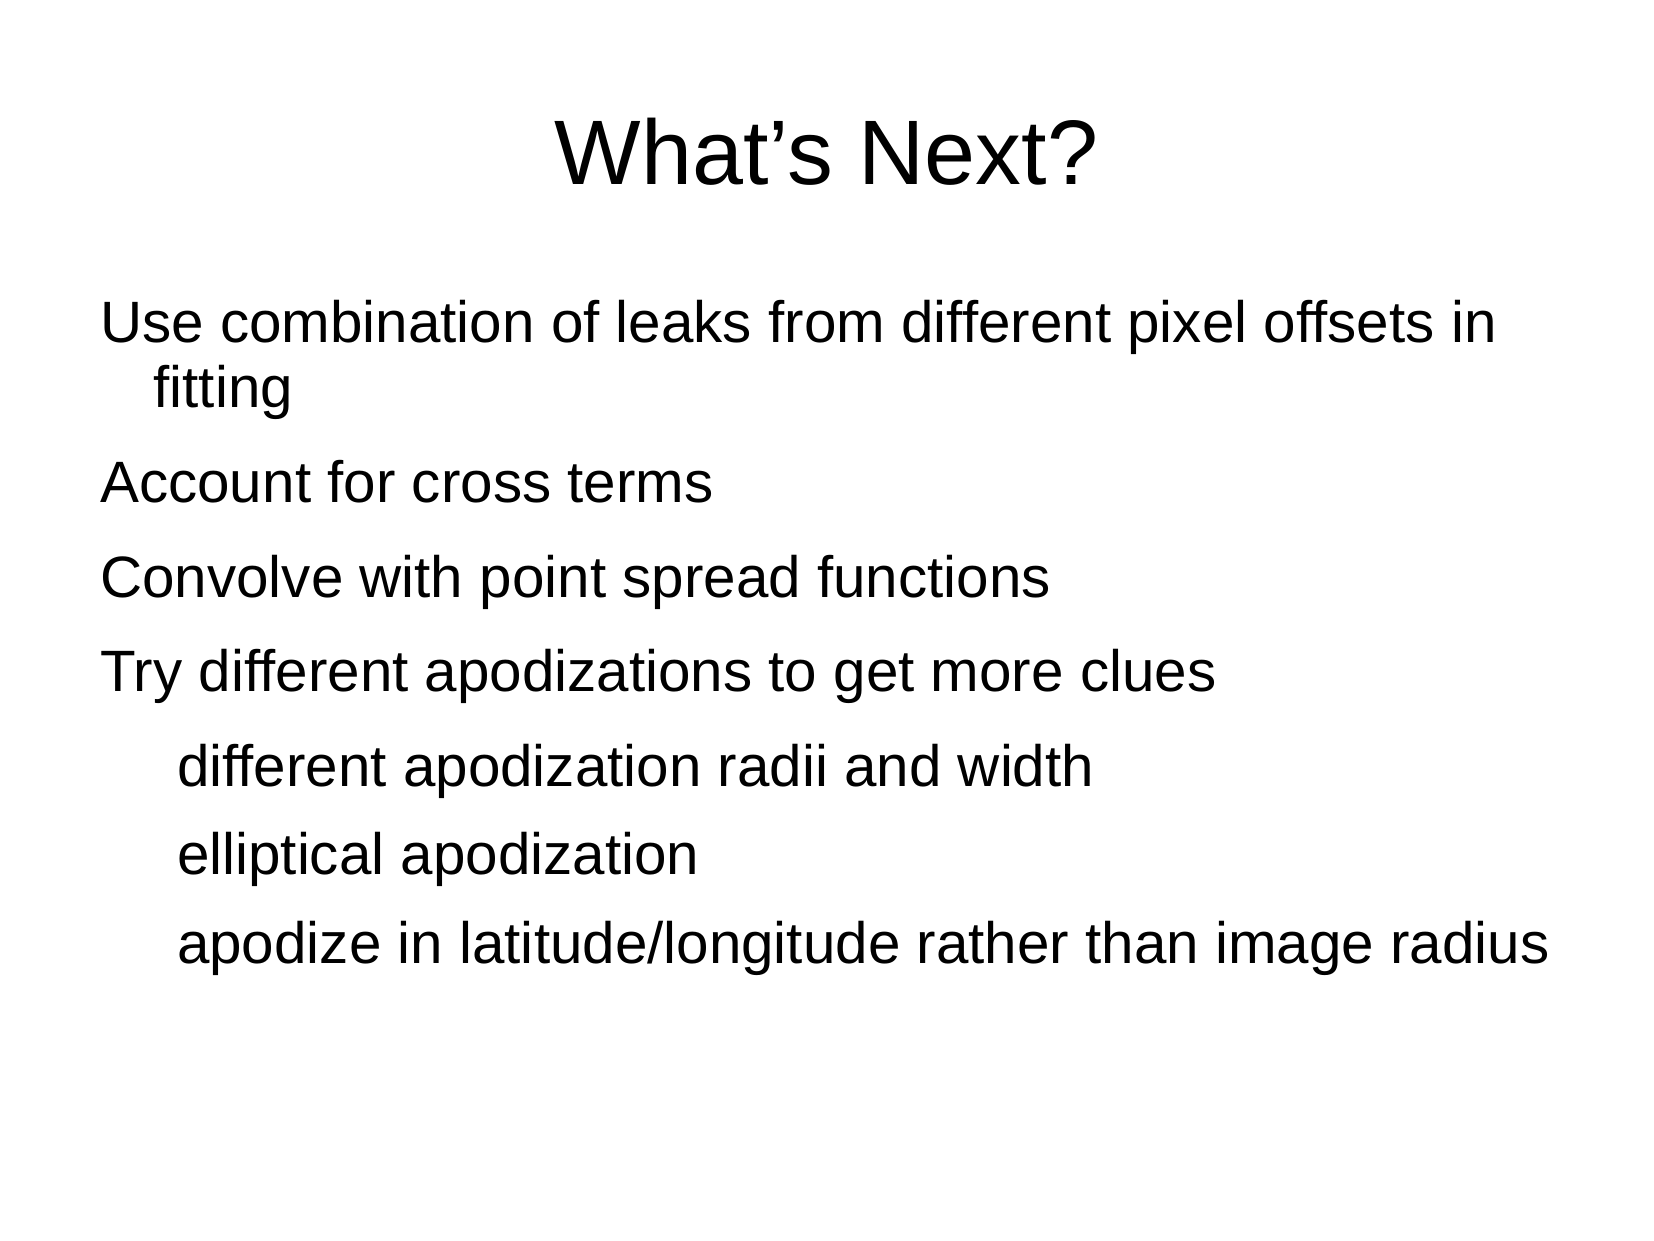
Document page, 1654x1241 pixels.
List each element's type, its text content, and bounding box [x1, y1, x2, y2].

list Use combination of leaks from different pixel offsets in fitting Account for cross terms Convolve with point spread functions Try different apodizations to get more clues different apodization radii and width elliptical apodization apodize in latitude/longitude rather than image radius [82, 290, 1571, 1094]
title What’s Next? [82, 56, 1571, 250]
